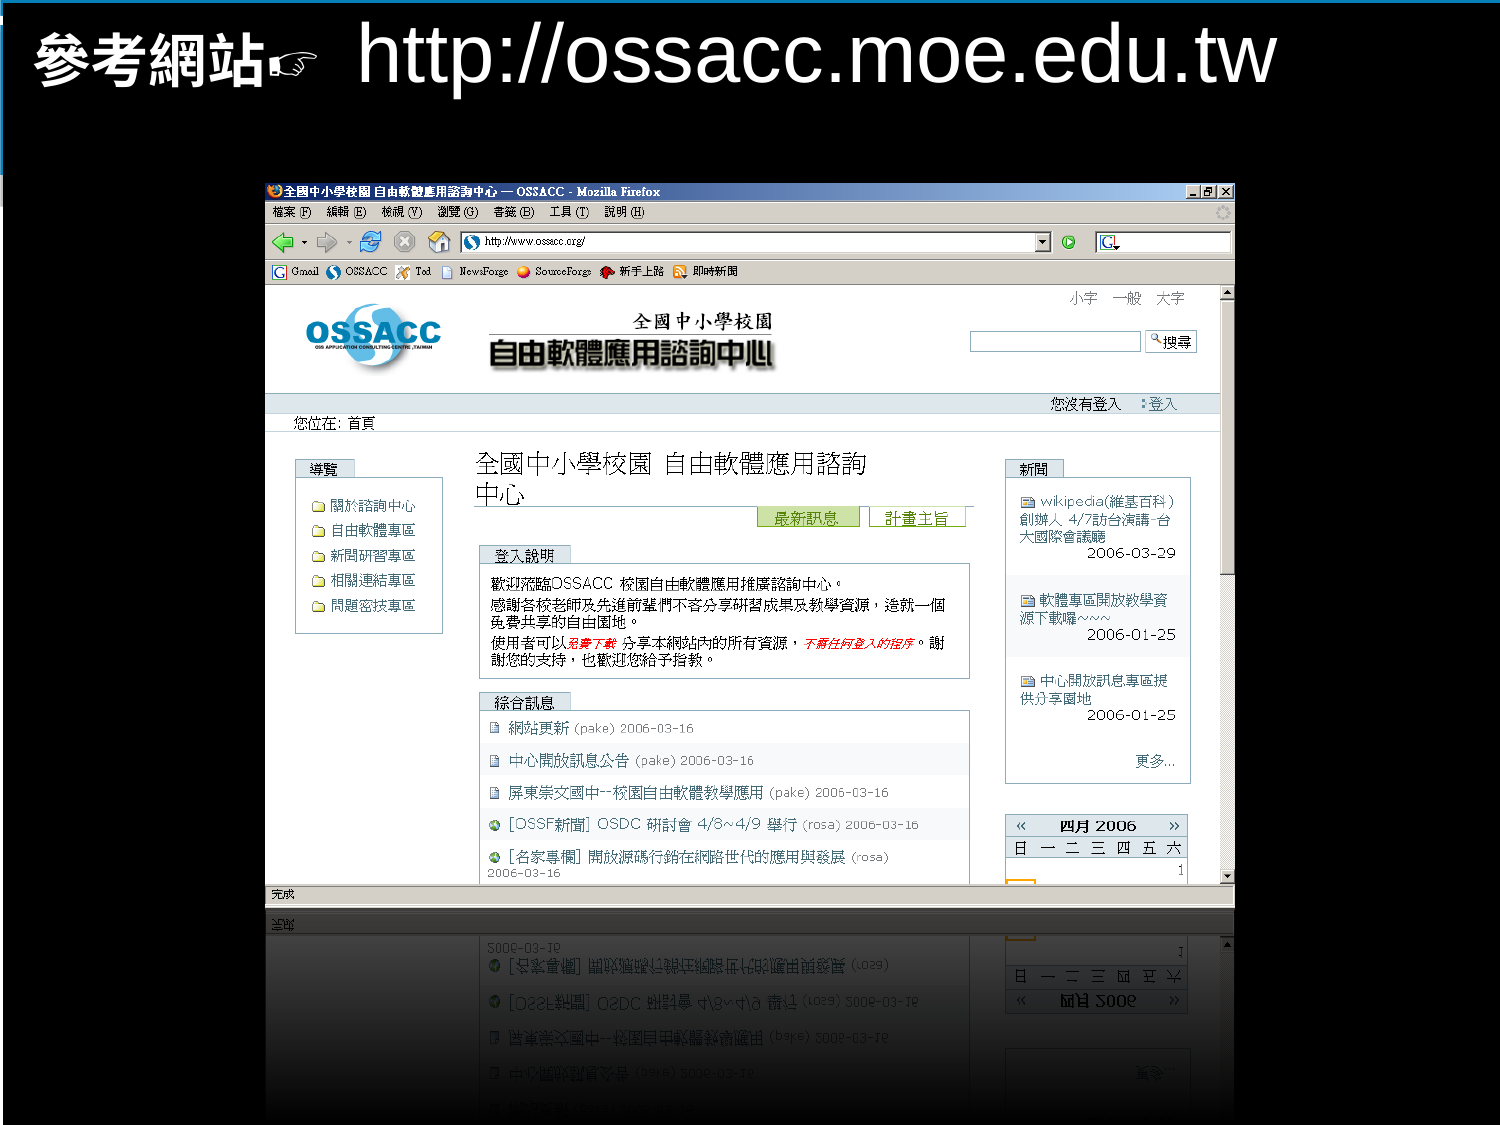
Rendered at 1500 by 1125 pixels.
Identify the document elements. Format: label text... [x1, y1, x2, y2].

picture [265, 244, 1235, 908]
text_box [3, 3, 1500, 1125]
text_box 參考網站 http://ossacc.moe.edu.tw [17, 5, 1388, 244]
